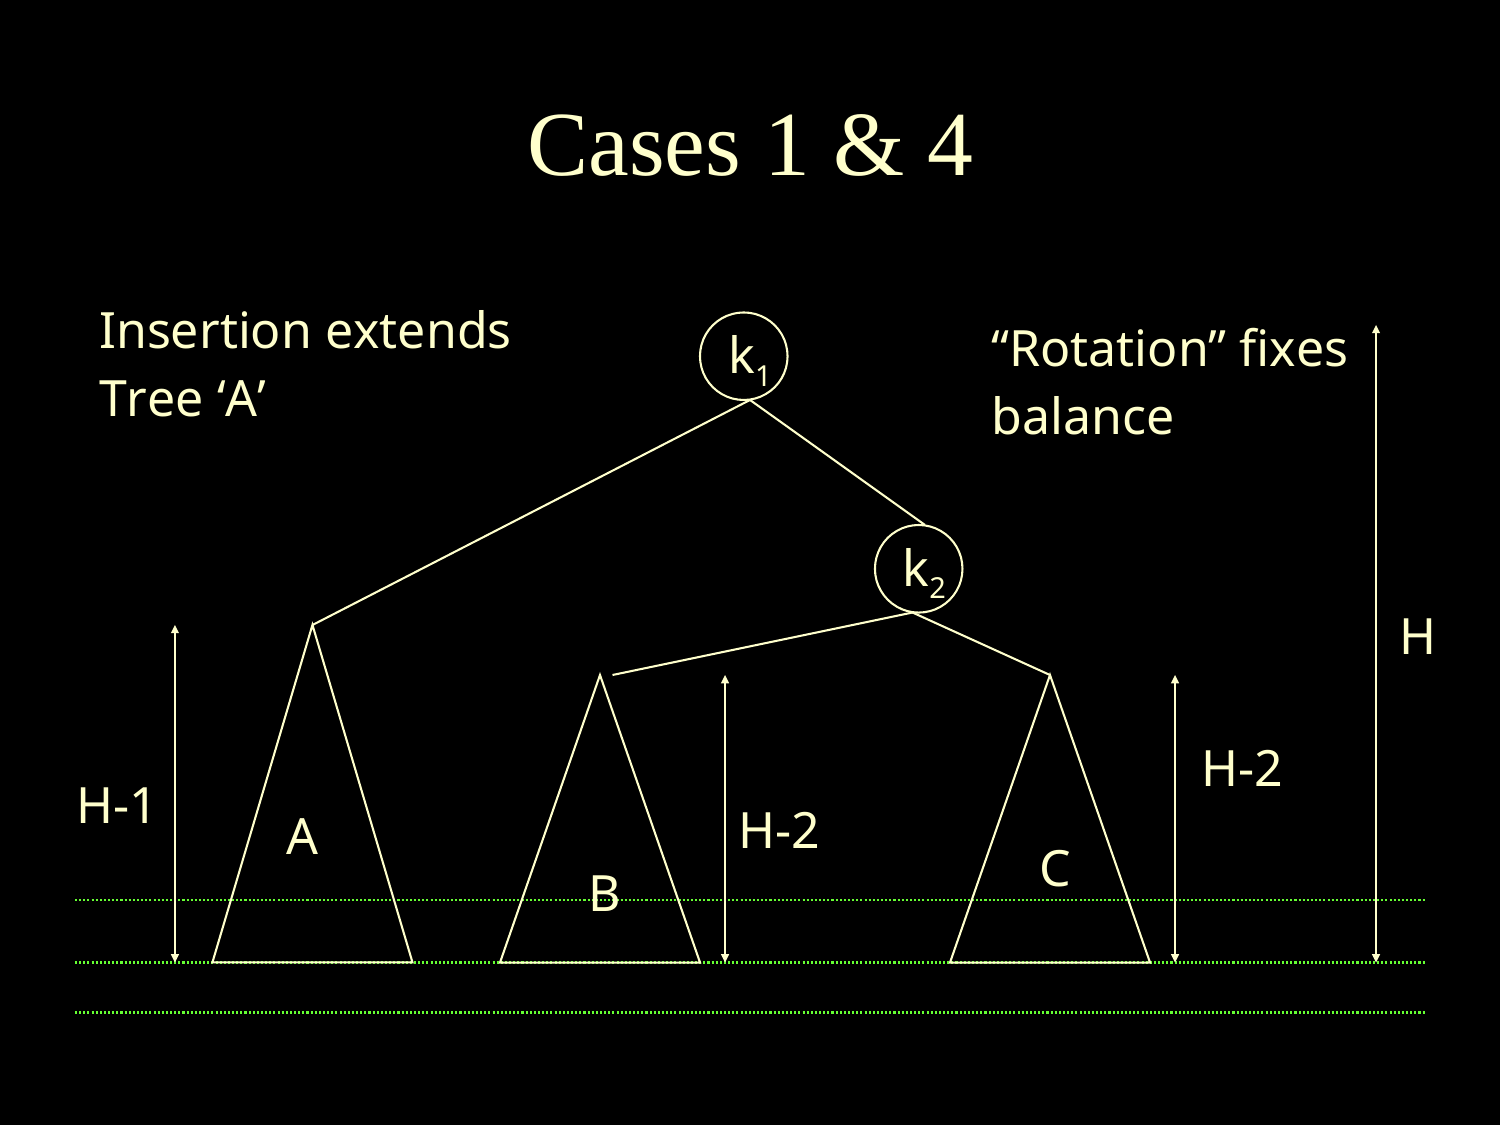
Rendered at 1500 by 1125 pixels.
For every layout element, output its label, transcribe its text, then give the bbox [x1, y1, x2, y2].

text_box H-2 [726, 787, 836, 872]
text_box H-2 [1186, 724, 1298, 809]
text_box B [573, 849, 636, 934]
text_box Insertion extends Tree ‘A’ [84, 287, 541, 440]
text_box k2 [887, 524, 961, 615]
text_box “Rotation” fixes balance [976, 305, 1364, 458]
title Cases 1 & 4 [22, 50, 1480, 240]
text_box C [1024, 824, 1086, 909]
text_box k1 [713, 312, 787, 403]
text_box H [1384, 592, 1452, 677]
text_box H-1 [61, 762, 173, 847]
text_box A [271, 792, 334, 877]
